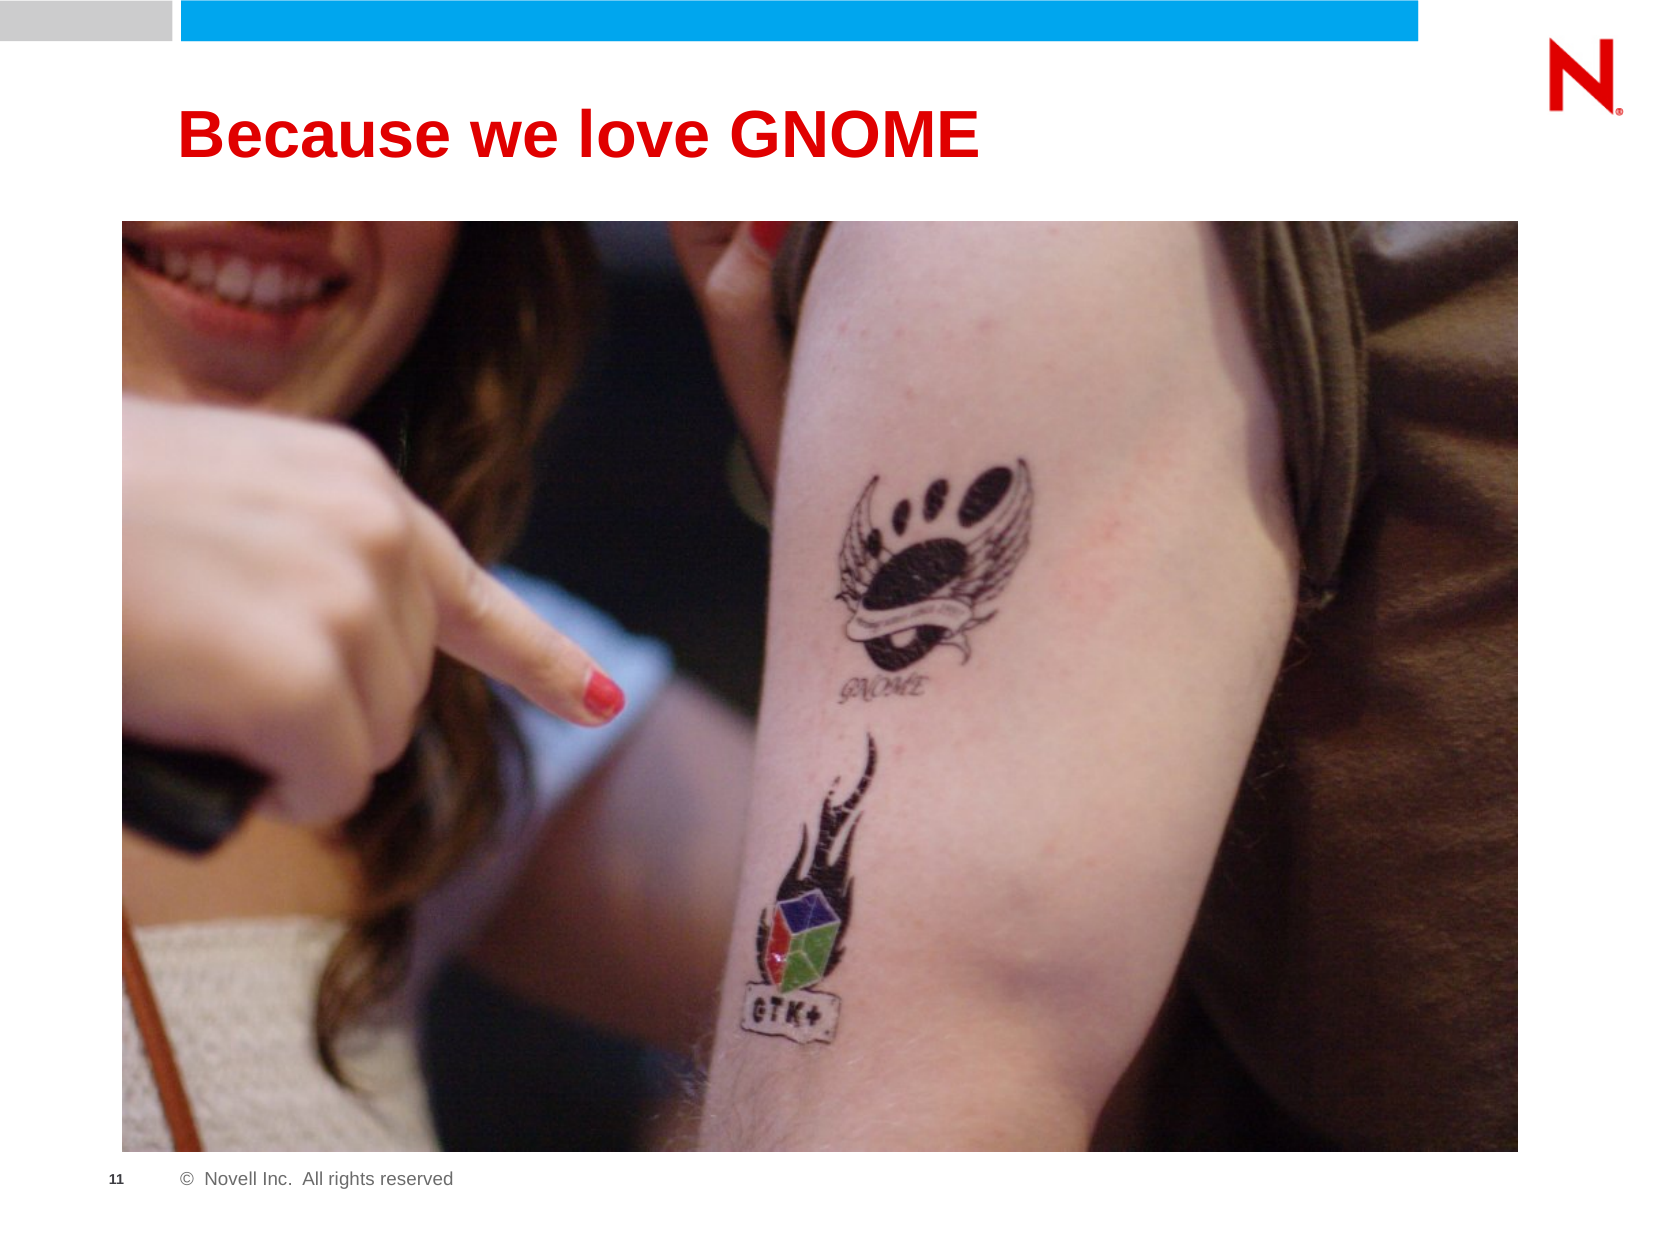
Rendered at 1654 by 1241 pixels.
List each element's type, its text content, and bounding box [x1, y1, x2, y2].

title Because we love GNOME [177, 46, 1525, 226]
picture [122, 221, 1518, 1152]
picture [1547, 35, 1624, 117]
